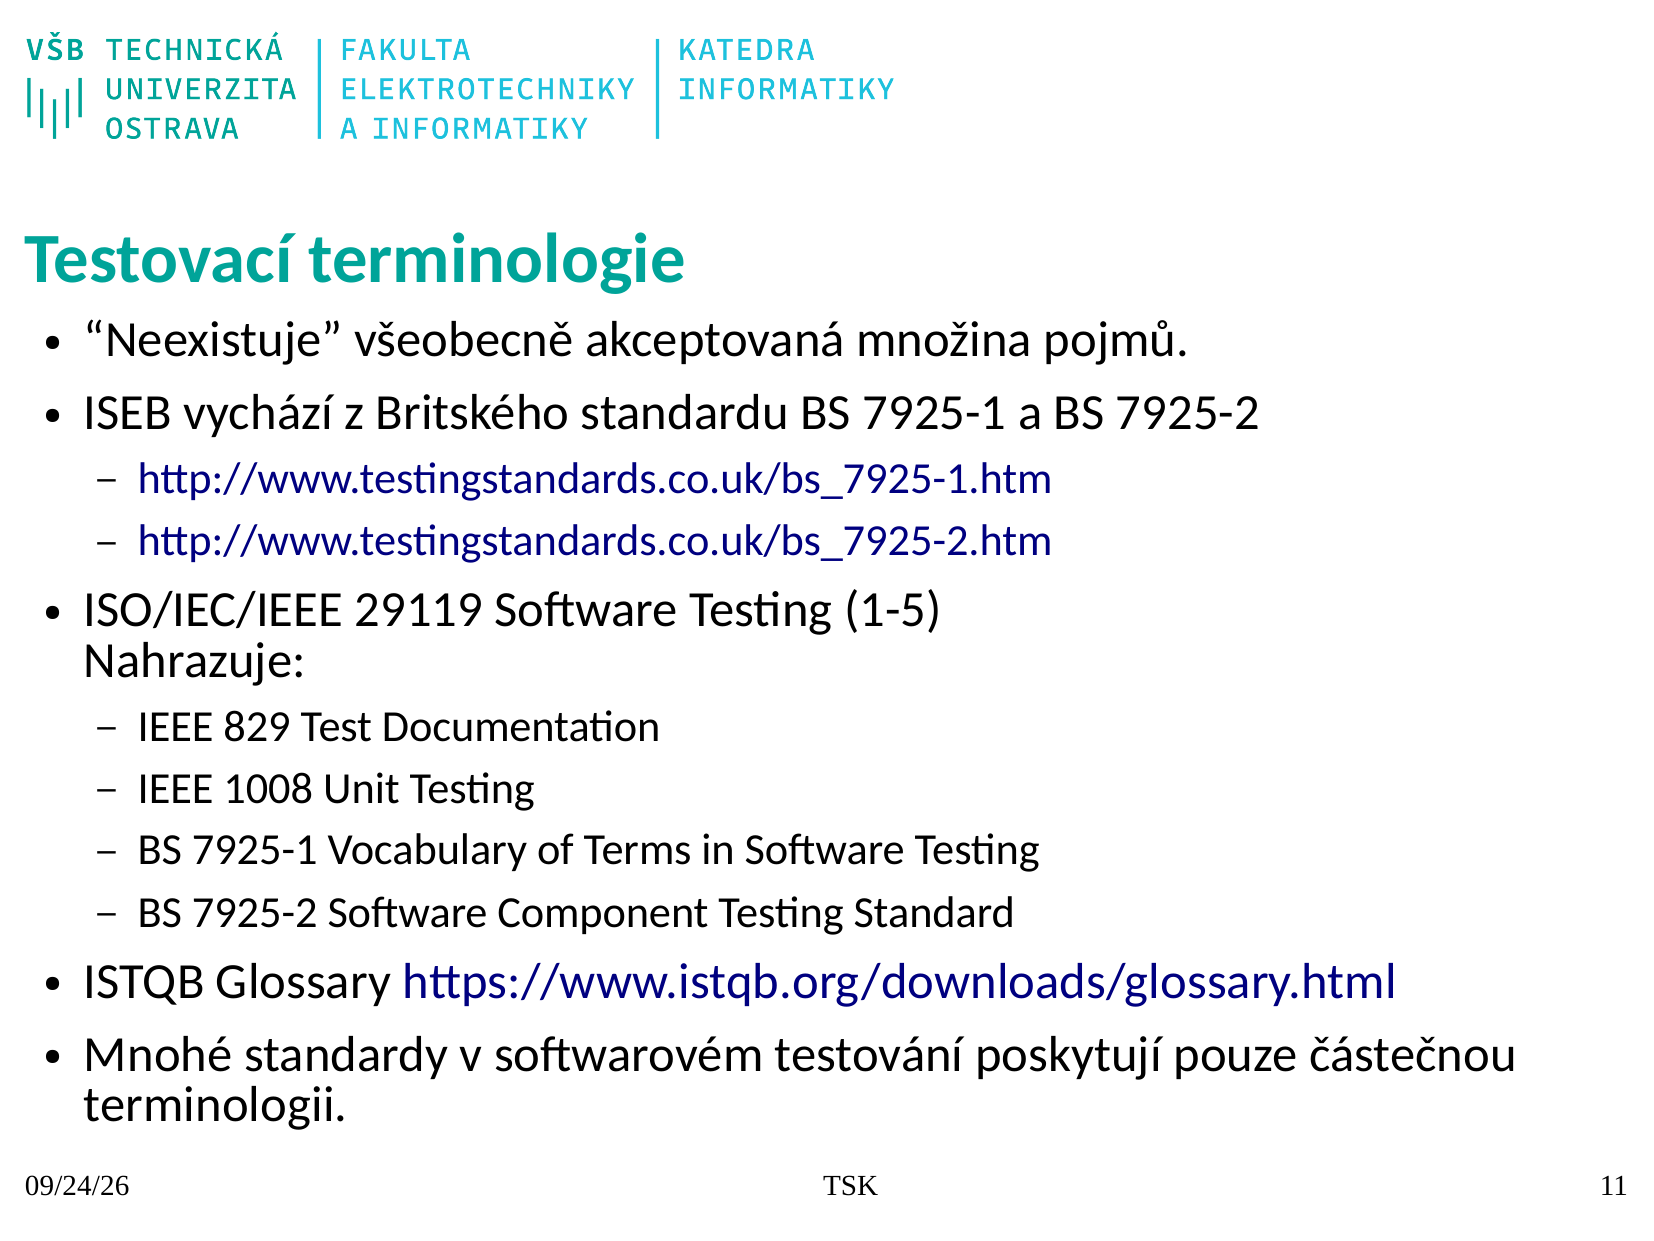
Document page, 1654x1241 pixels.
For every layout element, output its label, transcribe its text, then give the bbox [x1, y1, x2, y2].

title Testovací terminologie [24, 169, 1629, 300]
picture [26, 31, 894, 139]
list “Neexistuje” všeobecně akceptovaná množina pojmů. ISEB vychází z Britského standardu BS 7925-1 a BS 7925-2 http://www.testingstandards.co.uk/bs_7925-1.htm http://www.testingstandards.co.uk/bs_7925-2.htm ISO/IEC/IEEE 29119 Software Testing (1-5) Nahrazuje: IEEE 829 Test Documentation IEEE 1008 Unit Testing BS 7925-1 Vocabulary of Terms in Software Testing BS 7925-2 Software Component Testing Standard ISTQB Glossary https://www.istqb.org/downloads/glossary.html Mnohé standardy v softwarovém testování poskytují pouze částečnou terminologii. [30, 318, 1629, 1146]
